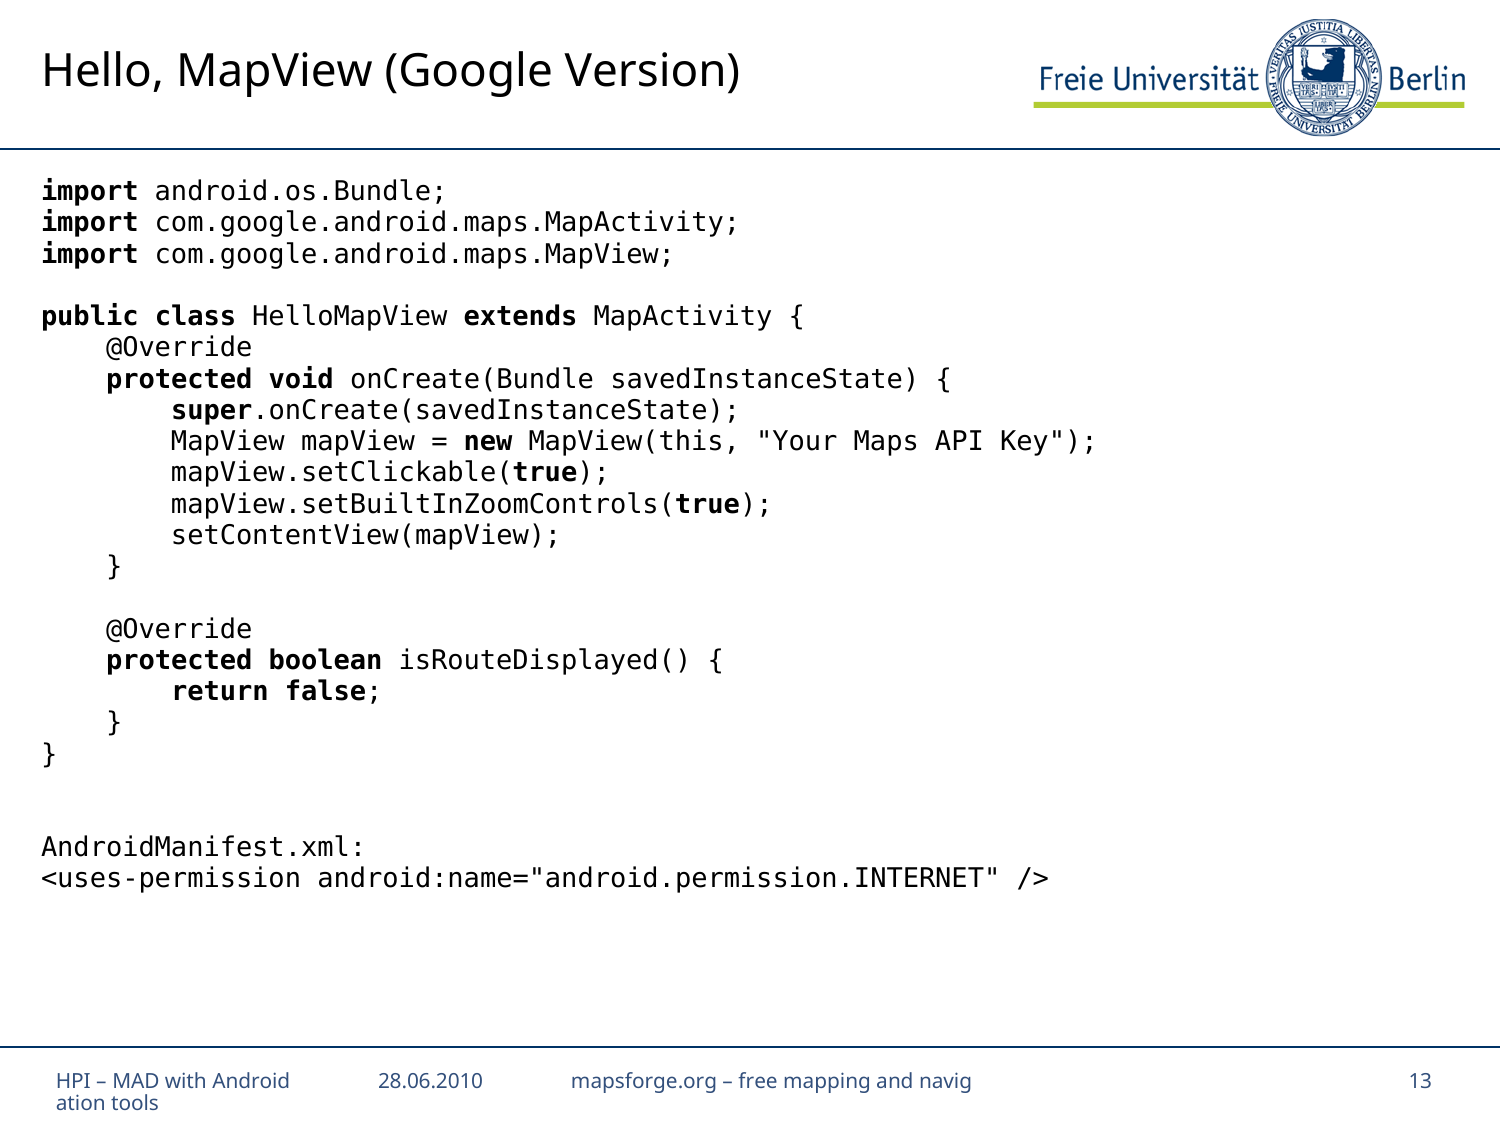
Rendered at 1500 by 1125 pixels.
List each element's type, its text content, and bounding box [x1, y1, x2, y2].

list import android.os.Bundle; import com.google.android.maps.MapActivity; import com.google.android.maps.MapView; public class HelloMapView extends MapActivity { @Override protected void onCreate(Bundle savedInstanceState) { super.onCreate(savedInstanceState); MapView mapView = new MapView(this, "Your Maps API Key"); mapView.setClickable(true); mapView.setBuiltInZoomControls(true); setContentView(mapView); } @Override protected boolean isRouteDisplayed() { return false; } } AndroidManifest.xml: <uses-permission android:name="android.permission.INTERNET" /> [41, 175, 1447, 919]
title Hello, MapView (Google Version) [41, 0, 1016, 138]
picture [1033, 19, 1470, 137]
